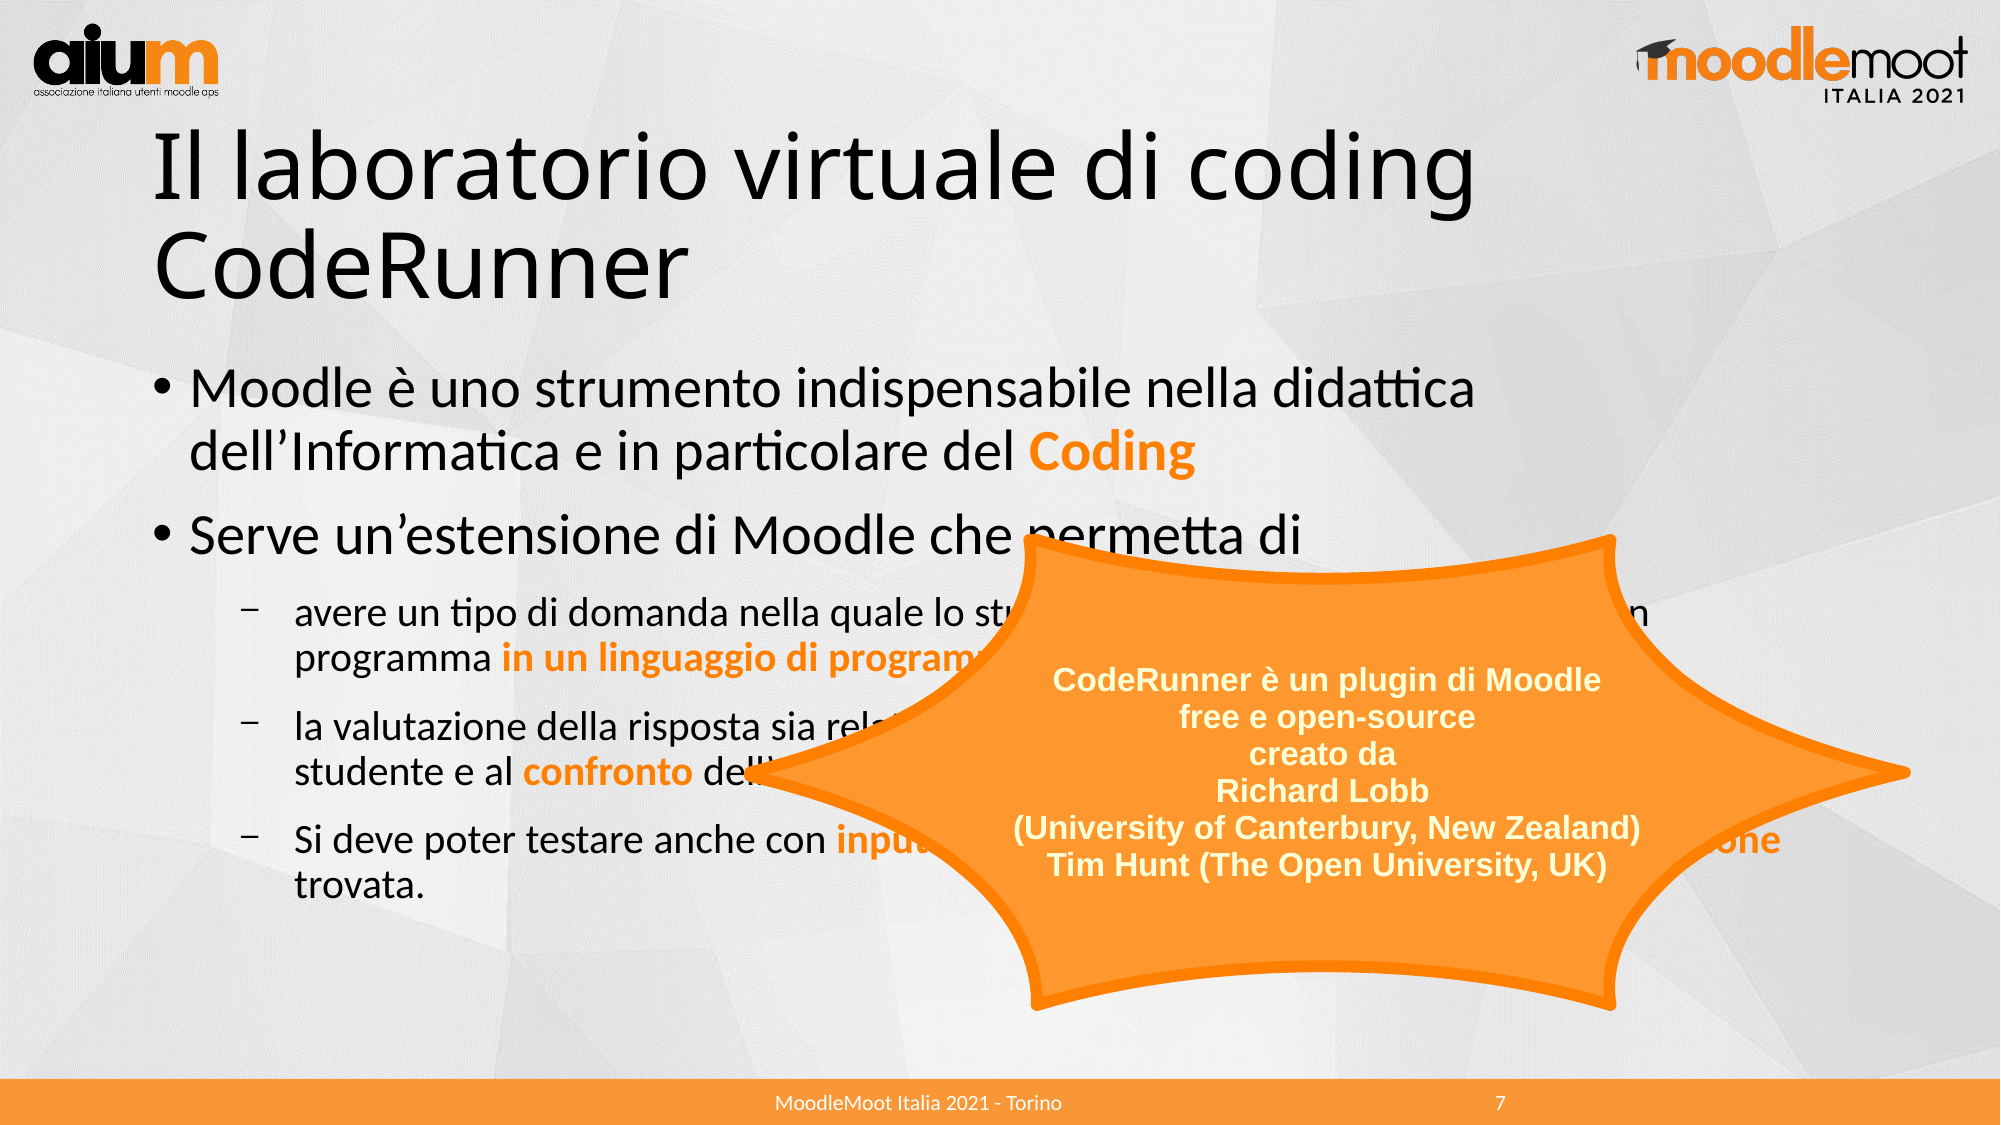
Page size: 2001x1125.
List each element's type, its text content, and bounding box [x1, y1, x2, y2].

text_box CodeRunner è un plugin di Moodle free e open-source creato da Richard Lobb (University of Canterbury, New Zealand) Tim Hunt (The Open University, UK) [750, 539, 1906, 1006]
list Moodle è uno strumento indispensabile nella didattica dell’Informatica e in particolare del Coding Serve un’estensione di Moodle che permetta di avere un tipo di domanda nella quale lo studente possa rispondere scrivendo un programma in un linguaggio di programmazione la valutazione della risposta sia relativa all’effettiva esecuzione del codice scritto dallo studente e al confronto dell’output di tale codice con i risultati attesi Si deve poter testare anche con input diversi, per garantire la generalità della soluzione trovata. [137, 349, 1863, 1064]
picture [0, 0, 2001, 1125]
title Il laboratorio virtuale di coding CodeRunner [137, 110, 1863, 328]
